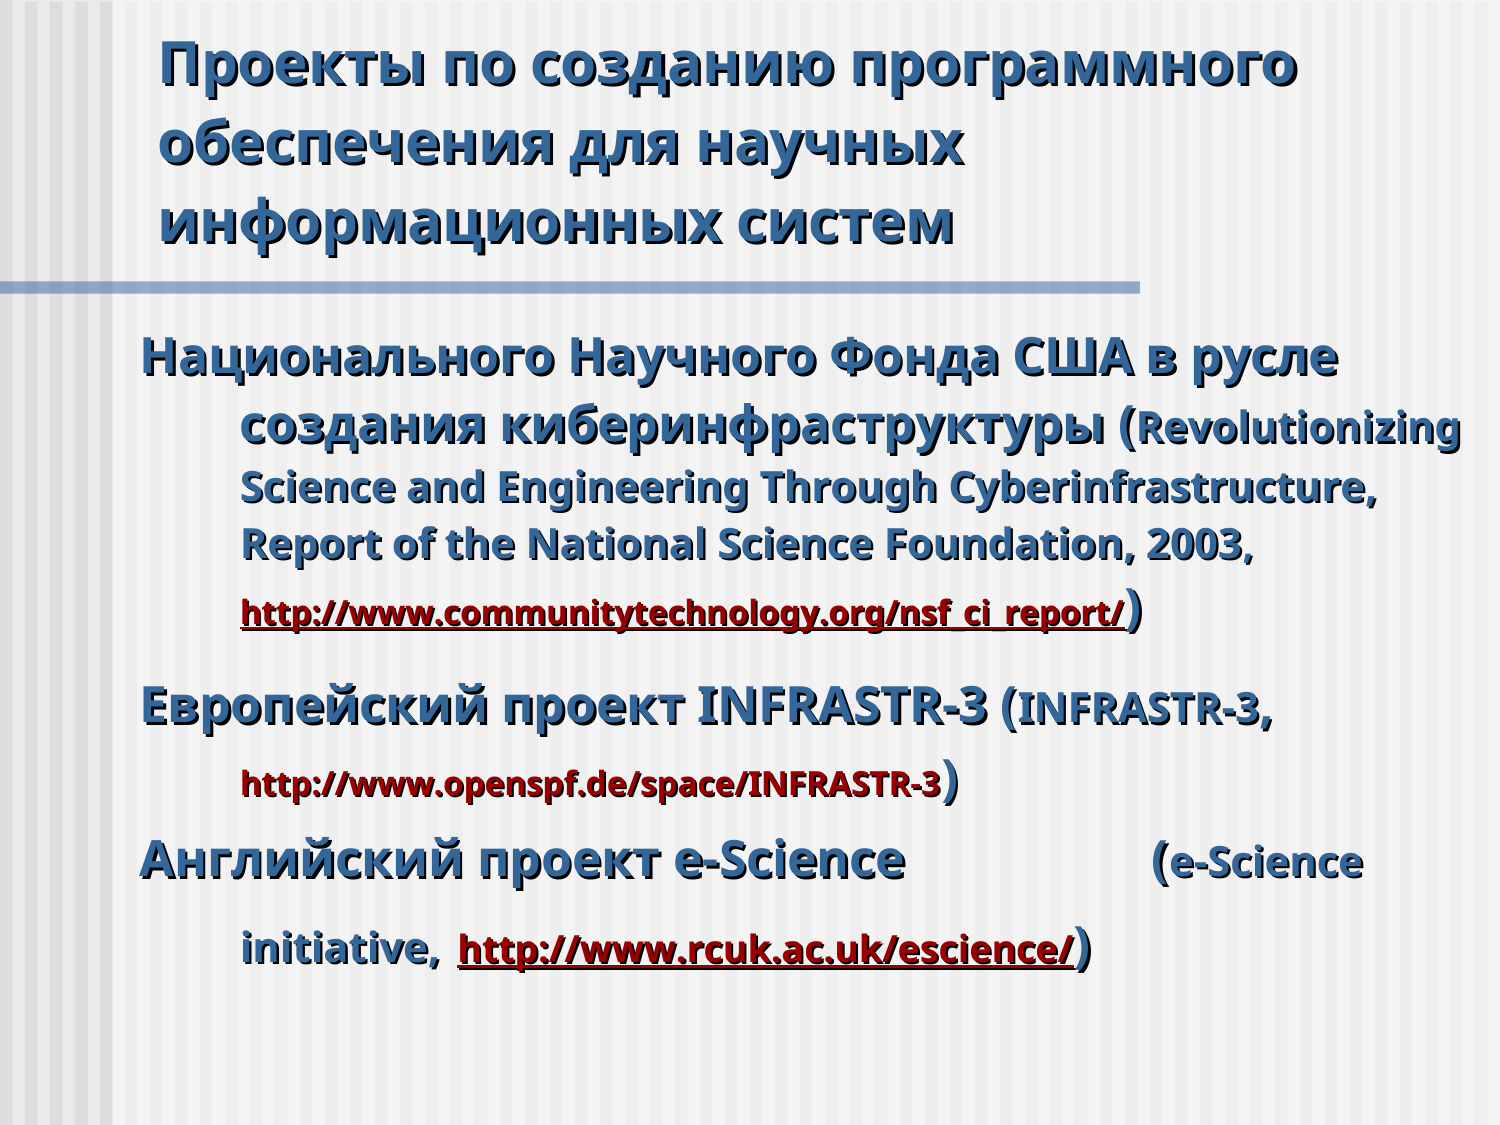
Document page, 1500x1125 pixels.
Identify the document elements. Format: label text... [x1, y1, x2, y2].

title Проекты по созданию программного обеспечения для научных информационных систем [142, 41, 1482, 267]
list Национального Научного Фонда США в русле создания киберинфраструктуры (Revolutionizing Science and Engineering Through Cyberinfrastructure, Report of the National Science Foundation, 2003, http://www.communitytechnology.org/nsf_ci_report/) Европейский проект INFRASTR-3 (INFRASTR-3, http://www.openspf.de/space/INFRASTR-3) Английский проект e-Science (e-Science initiative, http://www.rcuk.ac.uk/escience/) [124, 312, 1500, 1106]
